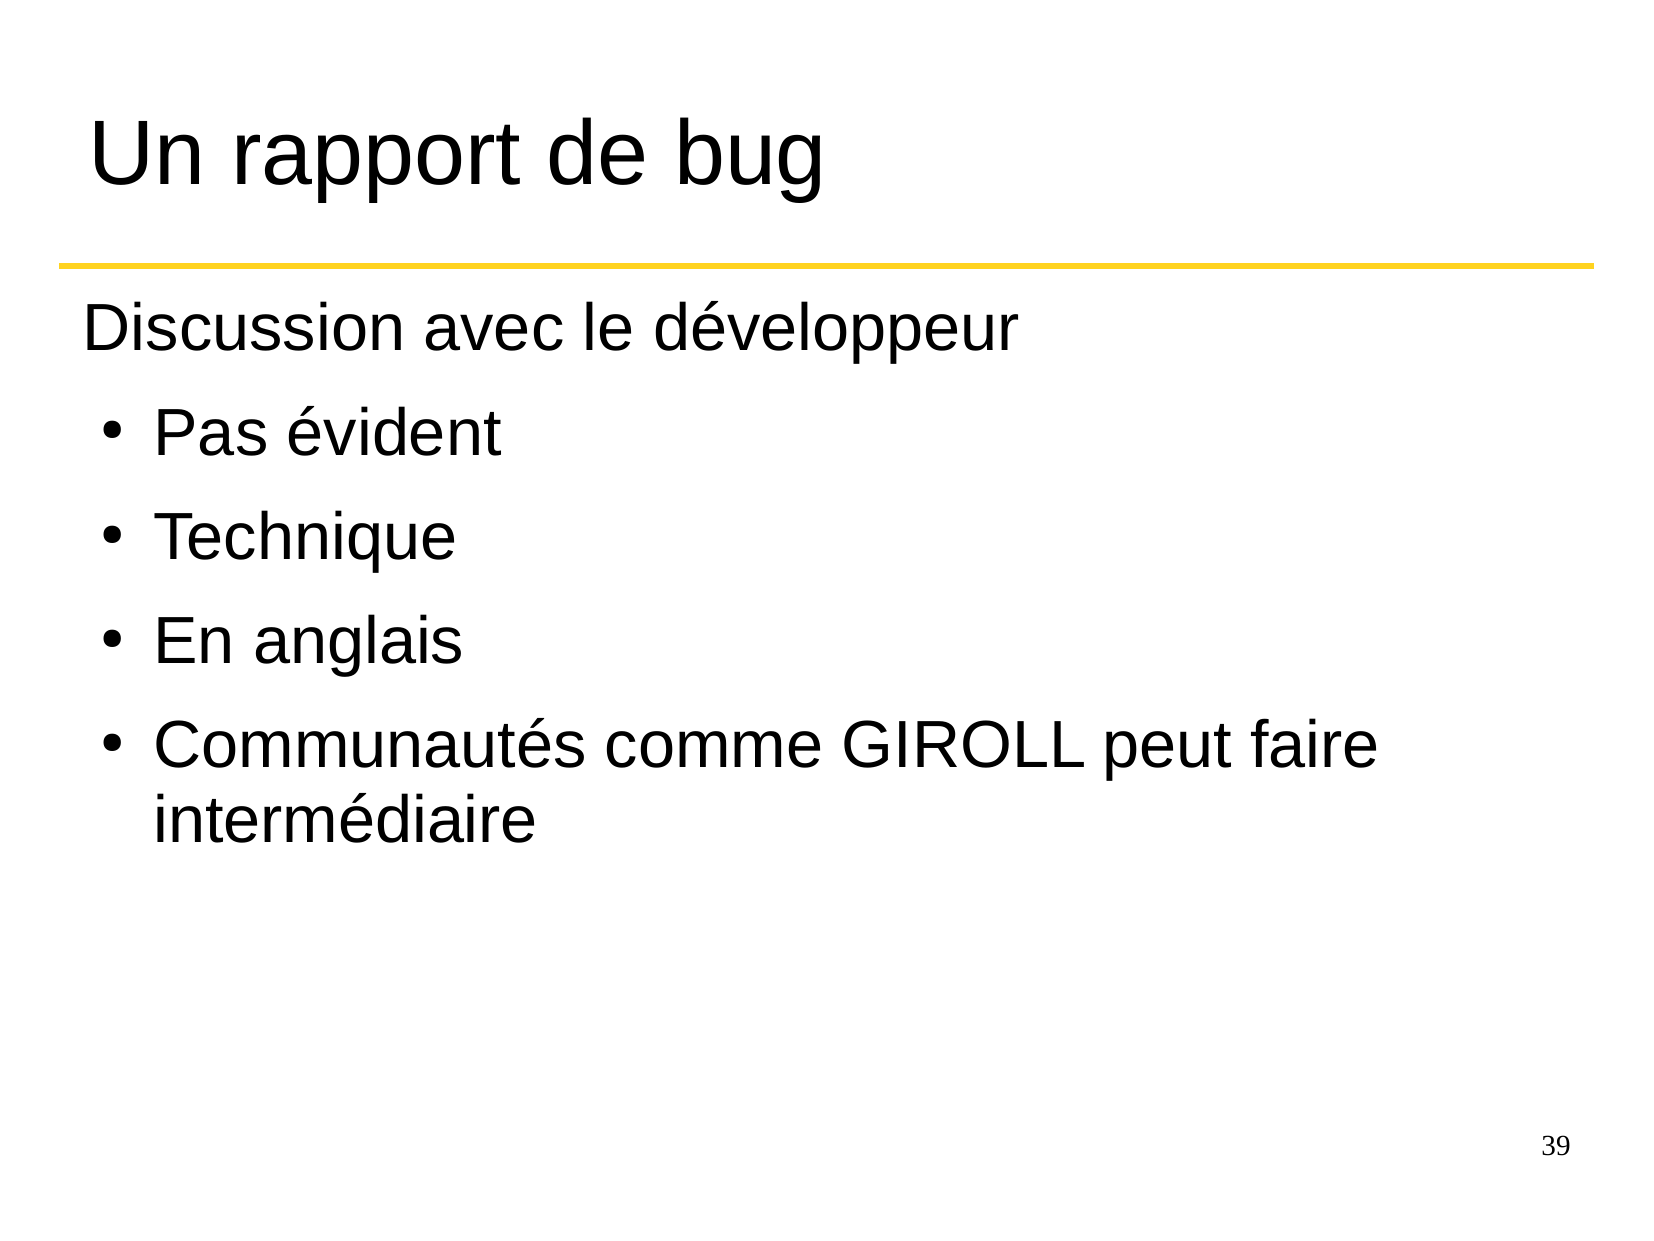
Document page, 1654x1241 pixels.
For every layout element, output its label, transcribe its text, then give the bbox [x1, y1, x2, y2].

title Un rapport de bug [88, 49, 1571, 257]
list Discussion avec le développeur Pas évident Technique En anglais Communautés comme GIROLL peut faire intermédiaire [82, 290, 1571, 1152]
